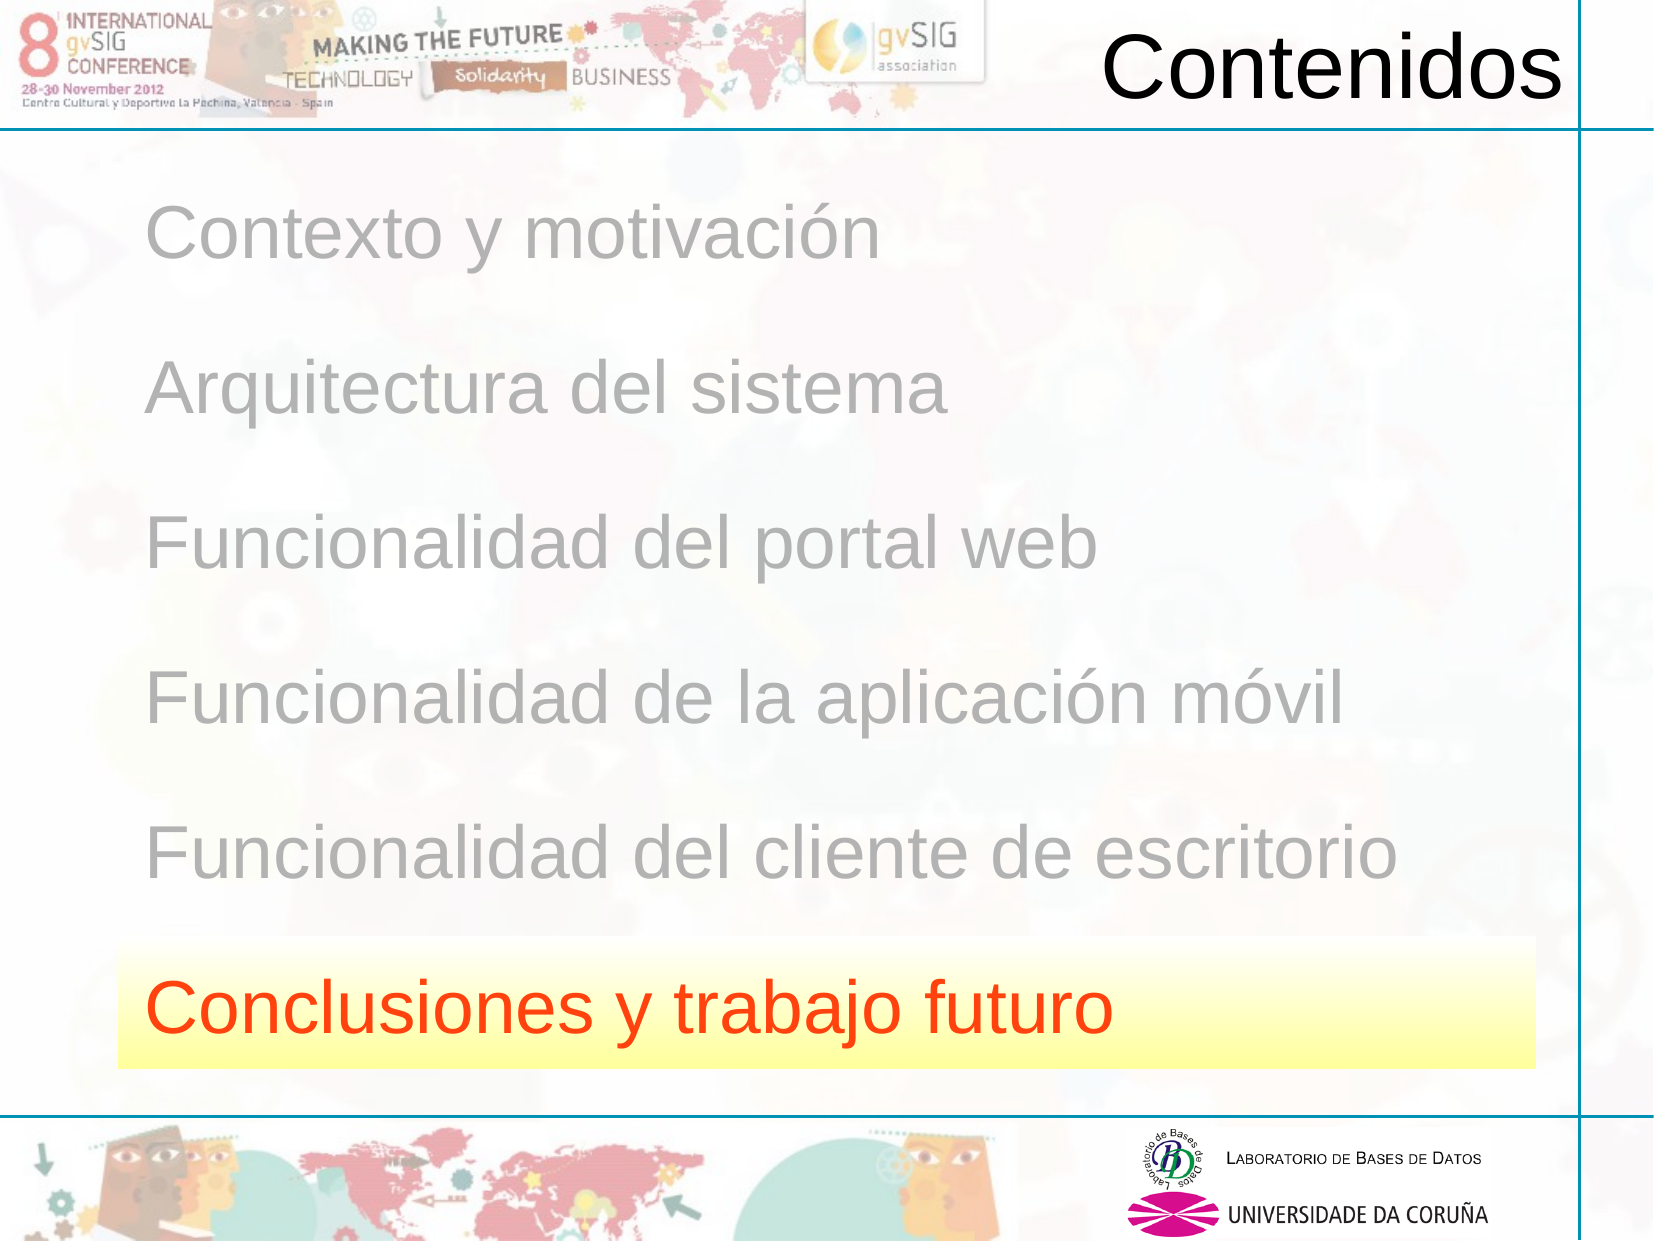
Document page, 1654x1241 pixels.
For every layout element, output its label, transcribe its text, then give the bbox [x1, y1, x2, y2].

picture [1126, 1127, 1492, 1238]
title Contenidos [76, 14, 1565, 119]
list Contexto y motivación Arquitectura del sistema Funcionalidad del portal web Funcionalidad de la aplicación móvil Funcionalidad del cliente de escritorio Conclusiones y trabajo futuro [73, 139, 1571, 1101]
